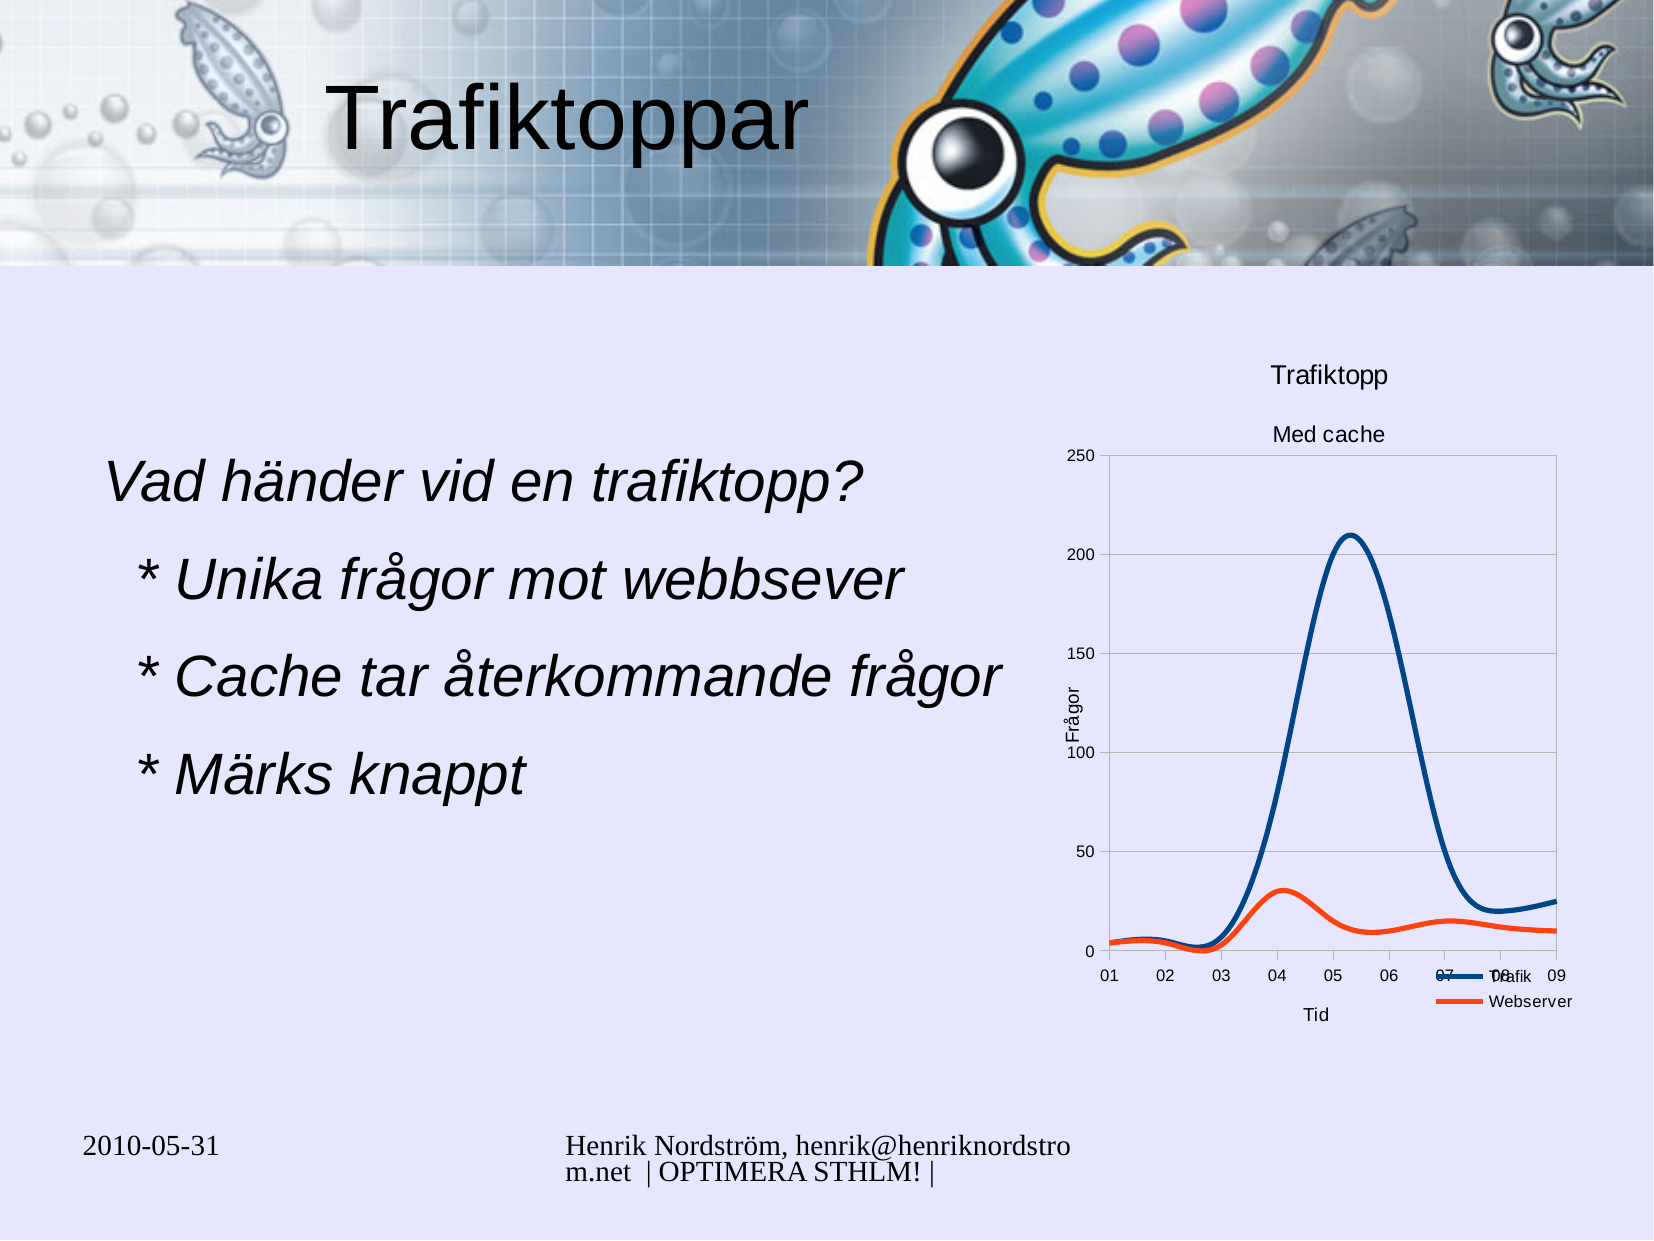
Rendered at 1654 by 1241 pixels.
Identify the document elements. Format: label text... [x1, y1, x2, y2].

text_box Vad händer vid en trafiktopp? * Unika frågor mot webbsever * Cache tar återkommande frågor * Märks knappt [82, 49, 1571, 1109]
title Trafiktoppar [324, 29, 1565, 207]
picture [0, 0, 1654, 266]
chart [1056, 331, 1602, 1042]
